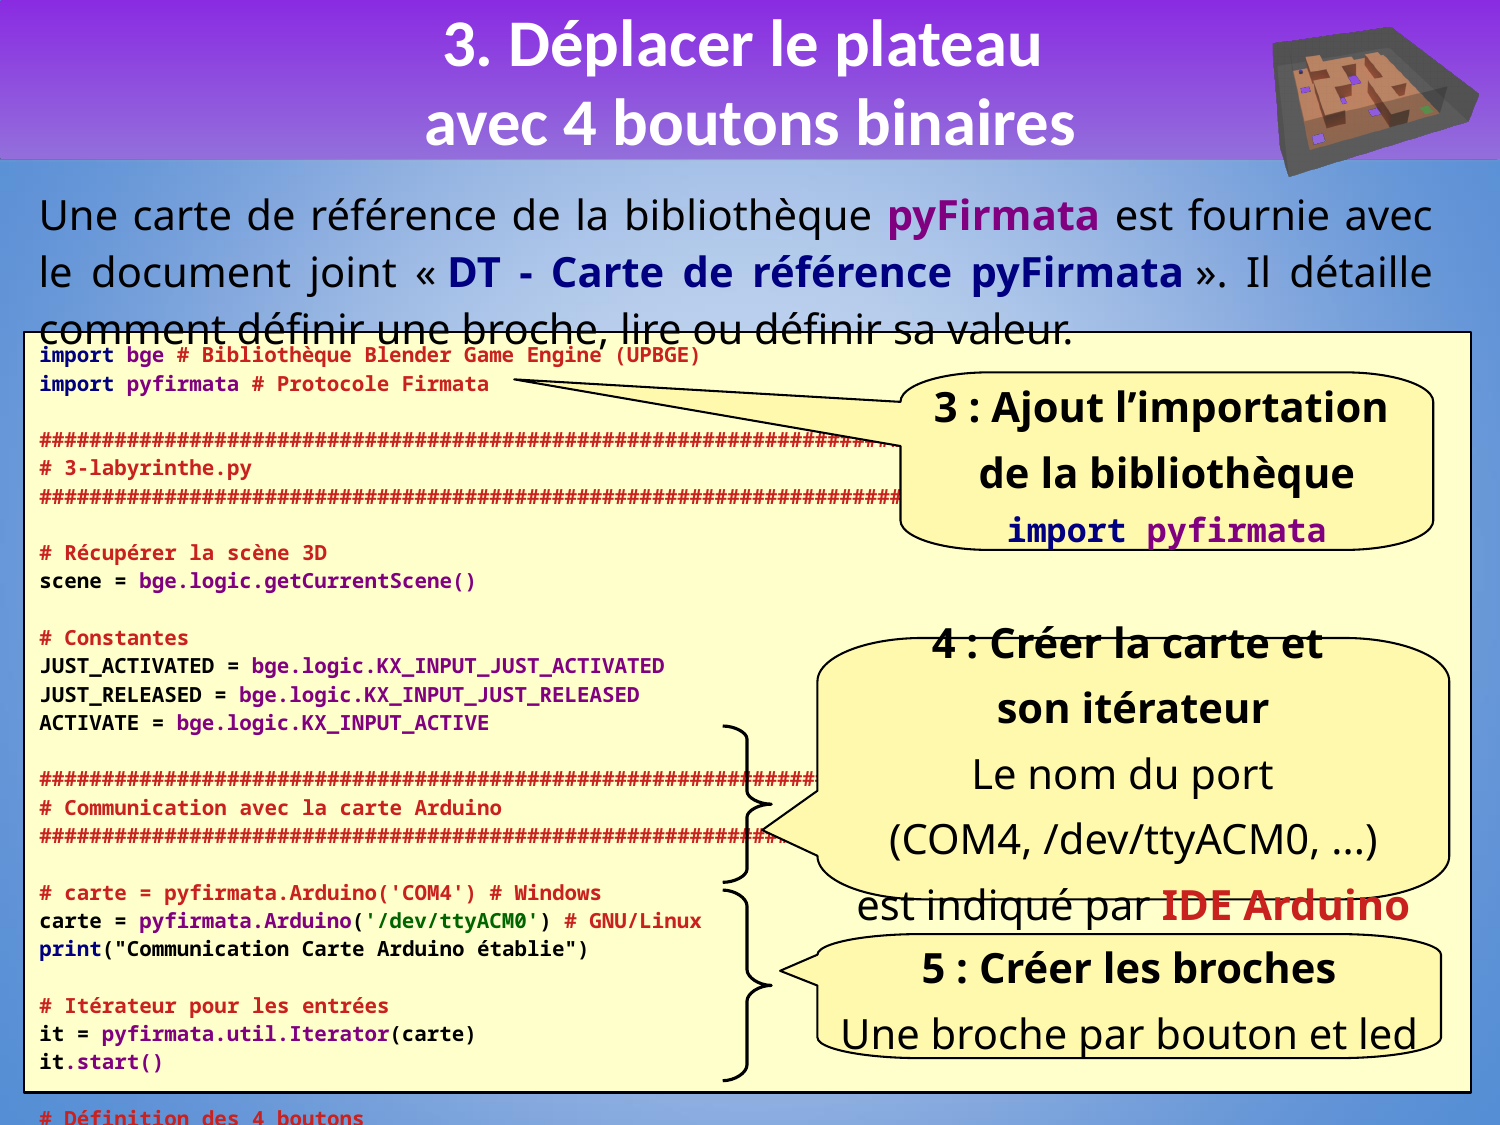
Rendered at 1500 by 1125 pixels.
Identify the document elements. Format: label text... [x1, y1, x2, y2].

text_box 4 : Créer la carte et son itérateur Le nom du port (COM4, /dev/ttyACM0, ...) est indiqué par IDE Arduino [762, 637, 1450, 900]
text_box 3. Déplacer le plateau avec 4 boutons binaires [0, 0, 1500, 159]
text_box Une carte de référence de la bibliothèque pyFirmata est fournie avec le document joint « DT - Carte de référence pyFirmata ». Il détaille comment définir une broche, lire ou définir sa valeur. [23, 178, 1448, 361]
picture [68, 1114, 73, 1123]
text_box 3 : Ajout l’importation de la bibliothèque import pyfirmata [514, 372, 1434, 550]
picture [0, 27, 1500, 1125]
text_box 5 : Créer les broches Une broche par bouton et led [780, 934, 1442, 1059]
text_box import bge # Bibliothèque Blender Game Engine (UPBGE) import pyfirmata # Protocole Firmata ############################################################################### # 3-labyrinthe.py ############################################################################### # Récupérer la scène 3D scene = bge.logic.getCurrentScene() # Constantes JUST_ACTIVATED = bge.logic.KX_INPUT_JUST_ACTIVATED JUST_RELEASED = bge.logic.KX_INPUT_JUST_RELEASED ACTIVATE = bge.logic.KX_INPUT_ACTIVE ############################################################################### # Communication avec la carte Arduino ############################################################################### # carte = pyfirmata.Arduino('COM4') # Windows carte = pyfirmata.Arduino('/dev/ttyACM0') # GNU/Linux print("Communication Carte Arduino établie") # Itérateur pour les entrées it = pyfirmata.util.Iterator(carte) it.start() # Définition des 4 boutons bt_haut = carte.get_pin('d:2:i') bt_bas = carte.get_pin('d:3:i') bt_gauche = carte.get_pin('d:4:i') bt_droit = carte.get_pin('d:5:i') # Définition de la led led = carte.get_pin('d:7:o') [23, 332, 1471, 1093]
